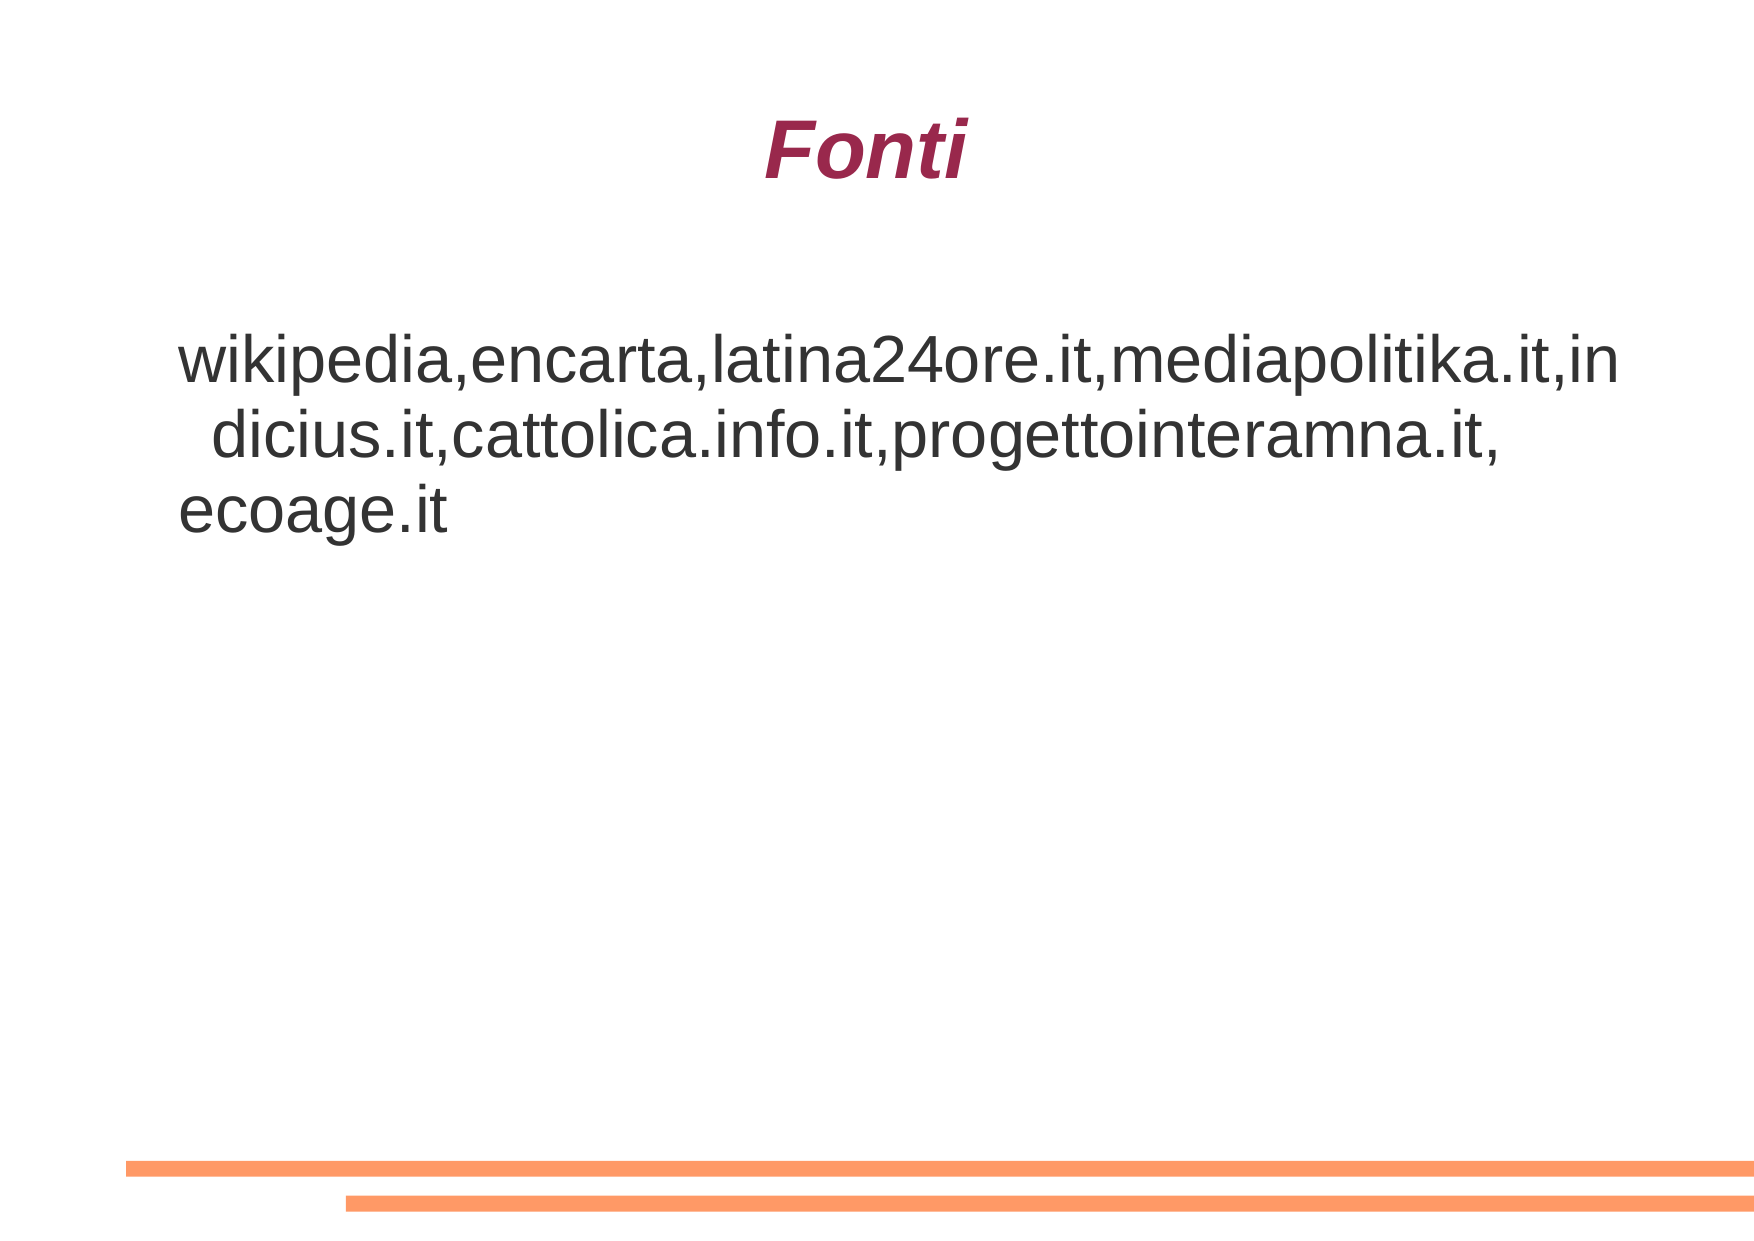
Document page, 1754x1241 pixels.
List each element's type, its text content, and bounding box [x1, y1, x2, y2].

title Fonti [128, 46, 1627, 254]
list wikipedia,encarta,latina24ore.it,mediapolitika.it,indicius.it,cattolica.info.it,progettointeramna.it, ecoage.it [128, 322, 1656, 1132]
